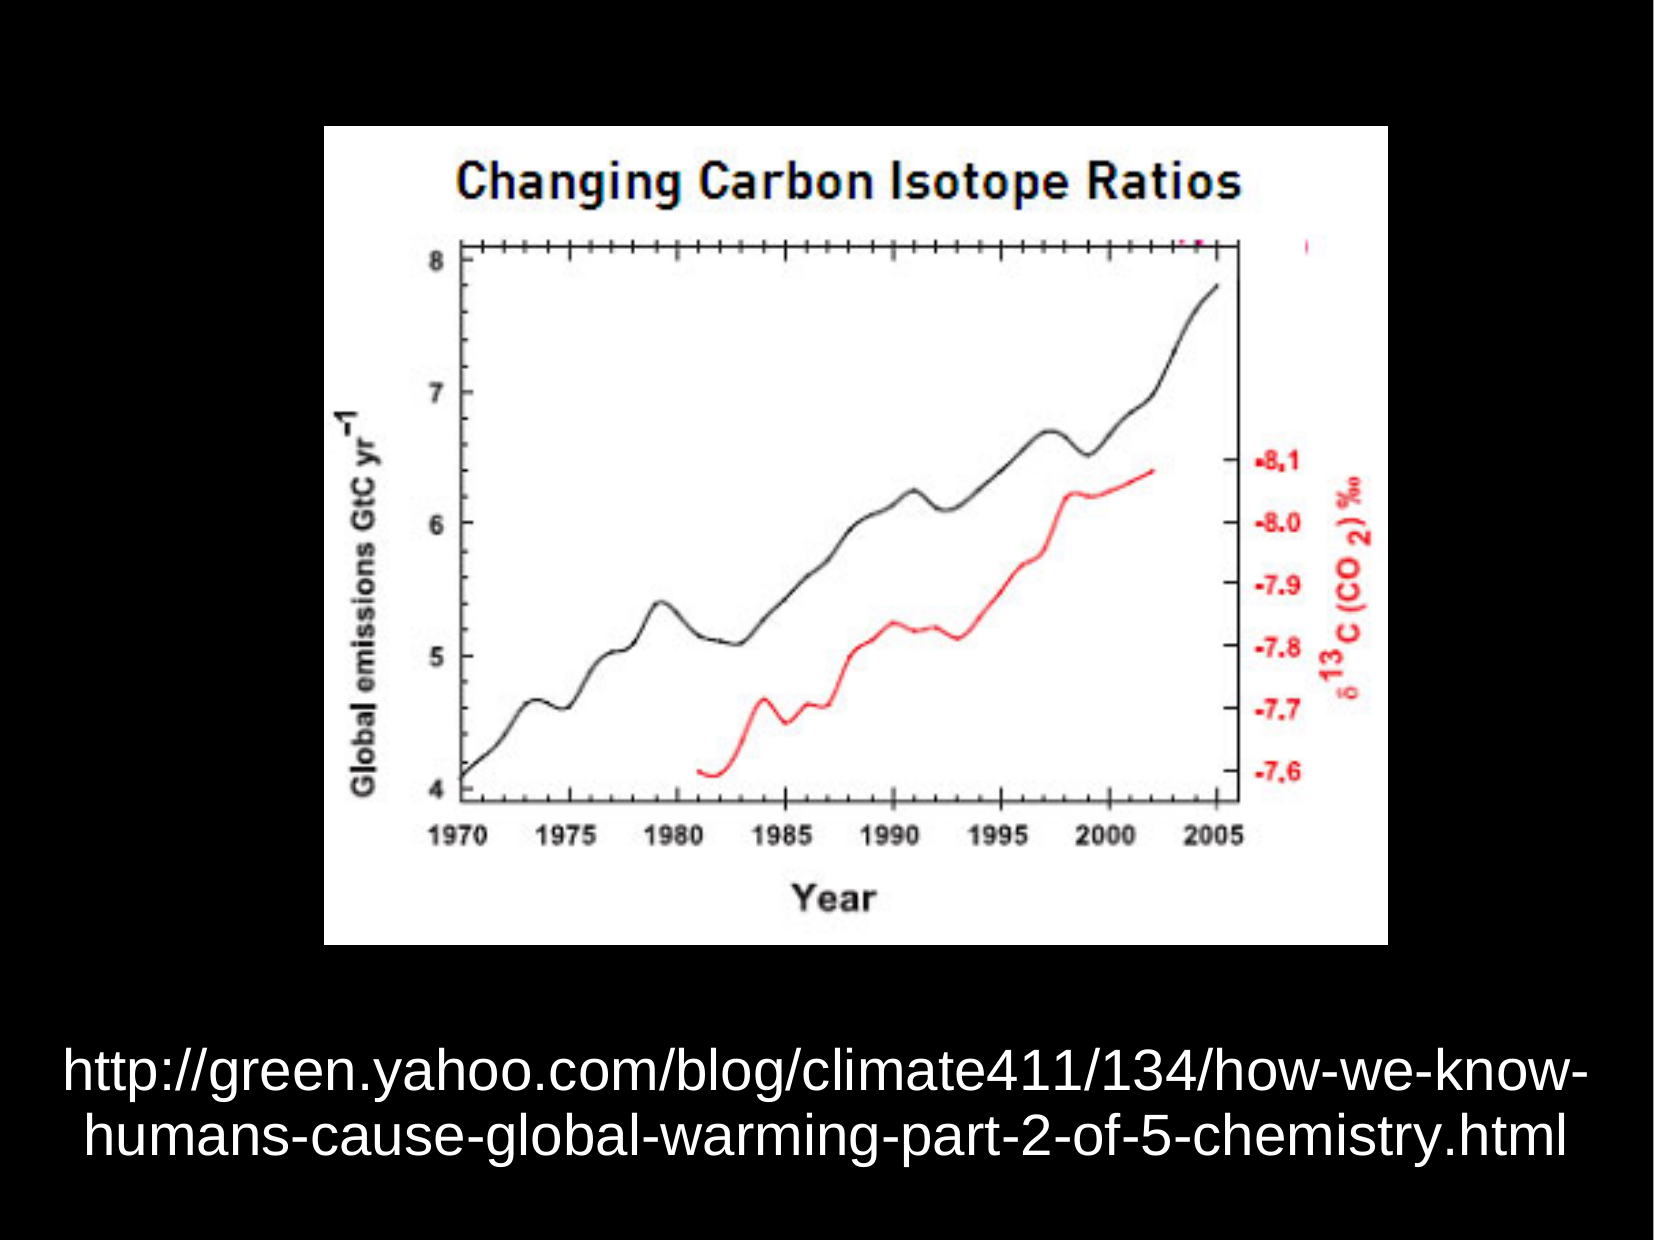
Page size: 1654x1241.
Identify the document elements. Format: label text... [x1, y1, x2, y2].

subtitle http://green.yahoo.com/blog/climate411/134/how-we-know-humans-cause-global-warming-part-2-of-5-chemistry.html [29, 995, 1625, 1211]
picture [324, 126, 1388, 945]
